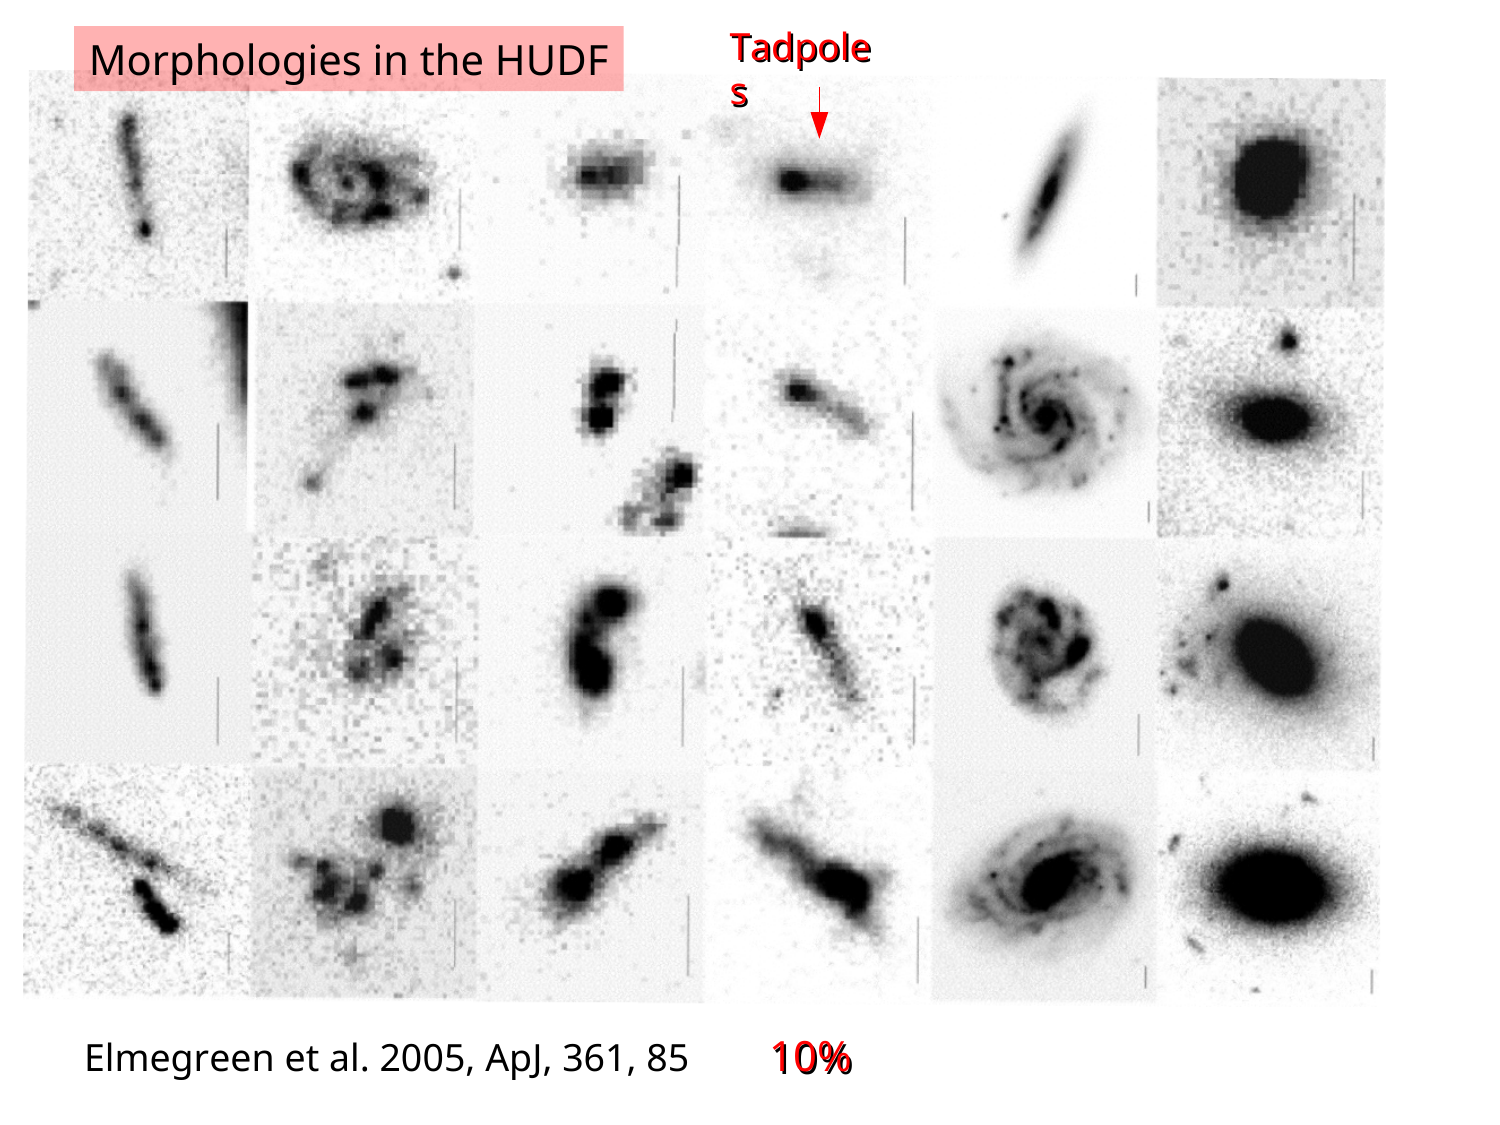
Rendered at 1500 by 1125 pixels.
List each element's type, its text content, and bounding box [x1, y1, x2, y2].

text_box 10% [754, 1022, 863, 1088]
text_box Elmegreen et al. 2005, ApJ, 361, 85 [69, 1026, 741, 1087]
picture [22, 69, 1386, 1007]
text_box Morphologies in the HUDF [74, 26, 617, 92]
text_box Tadpoles [714, 15, 901, 76]
